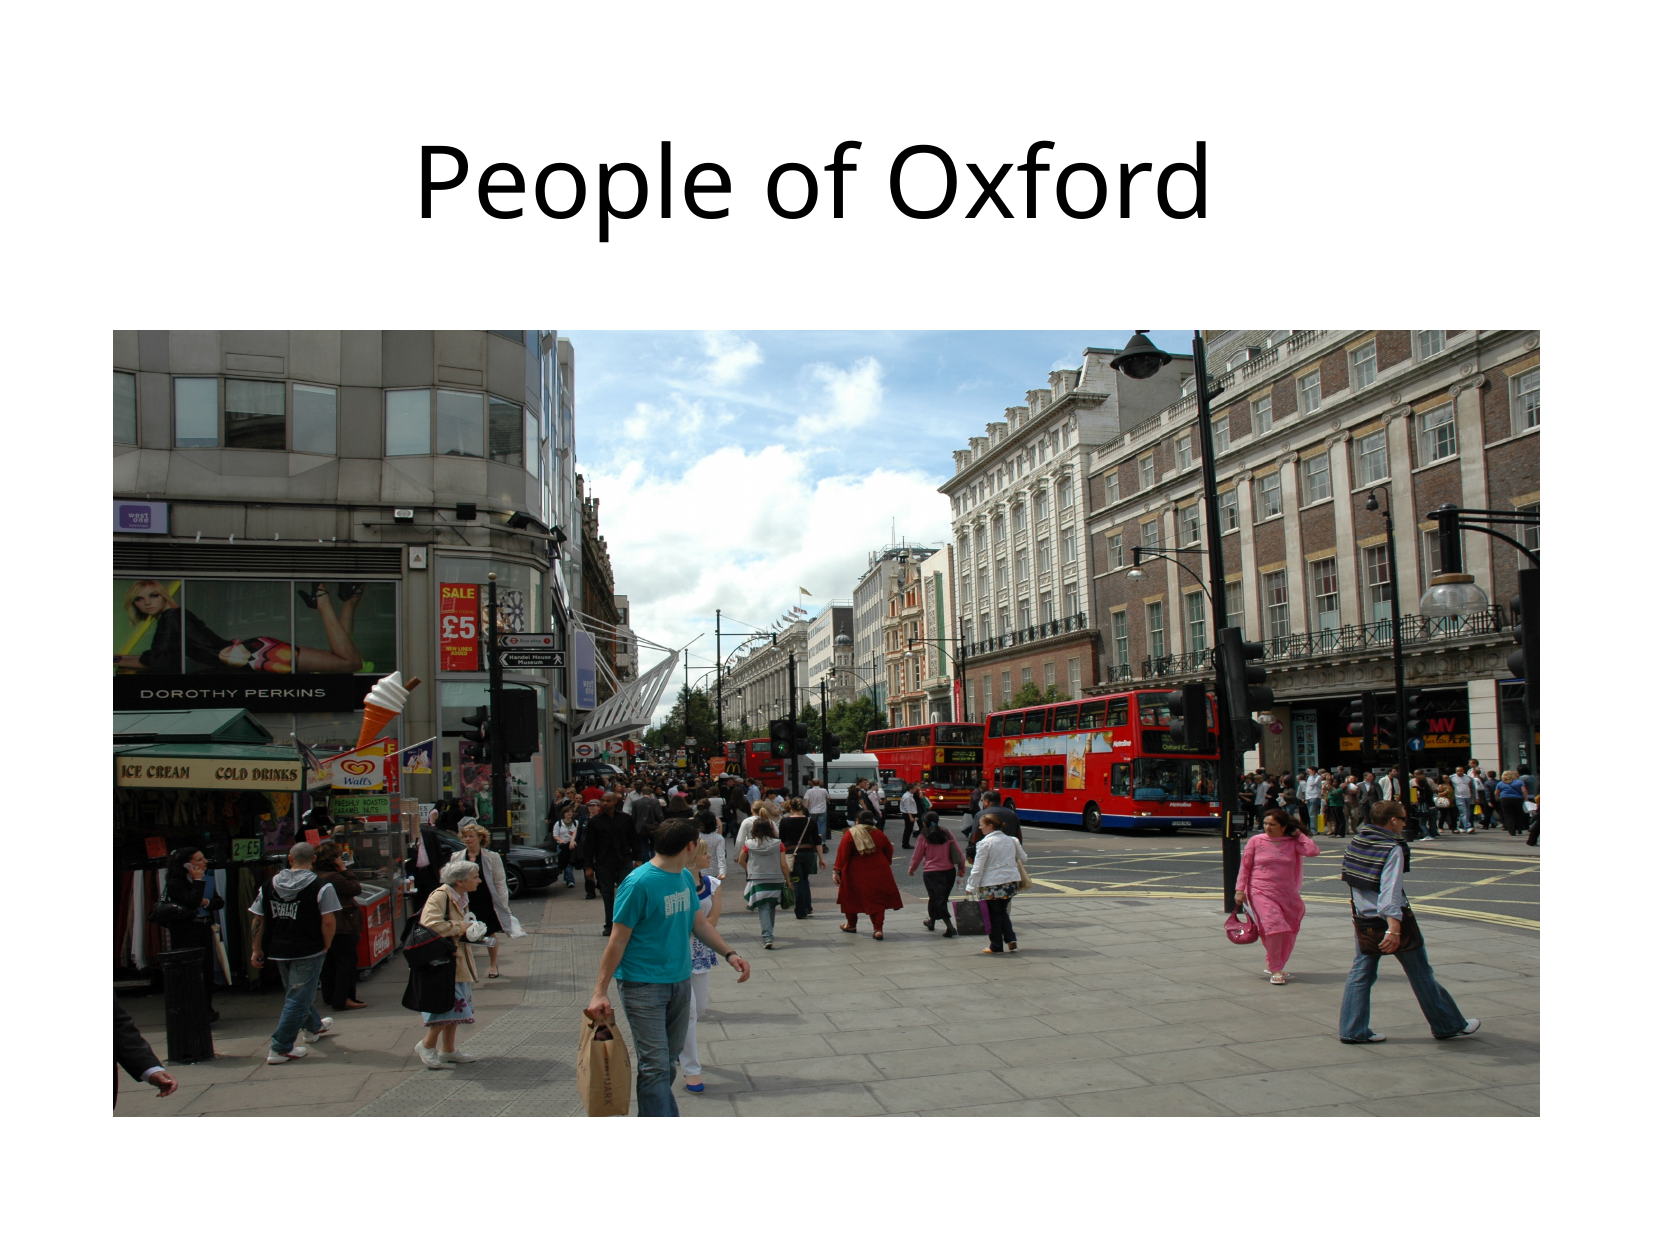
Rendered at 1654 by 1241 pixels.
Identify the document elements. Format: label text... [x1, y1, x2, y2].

picture [113, 330, 1540, 1117]
title People of Oxford [113, 66, 1540, 306]
